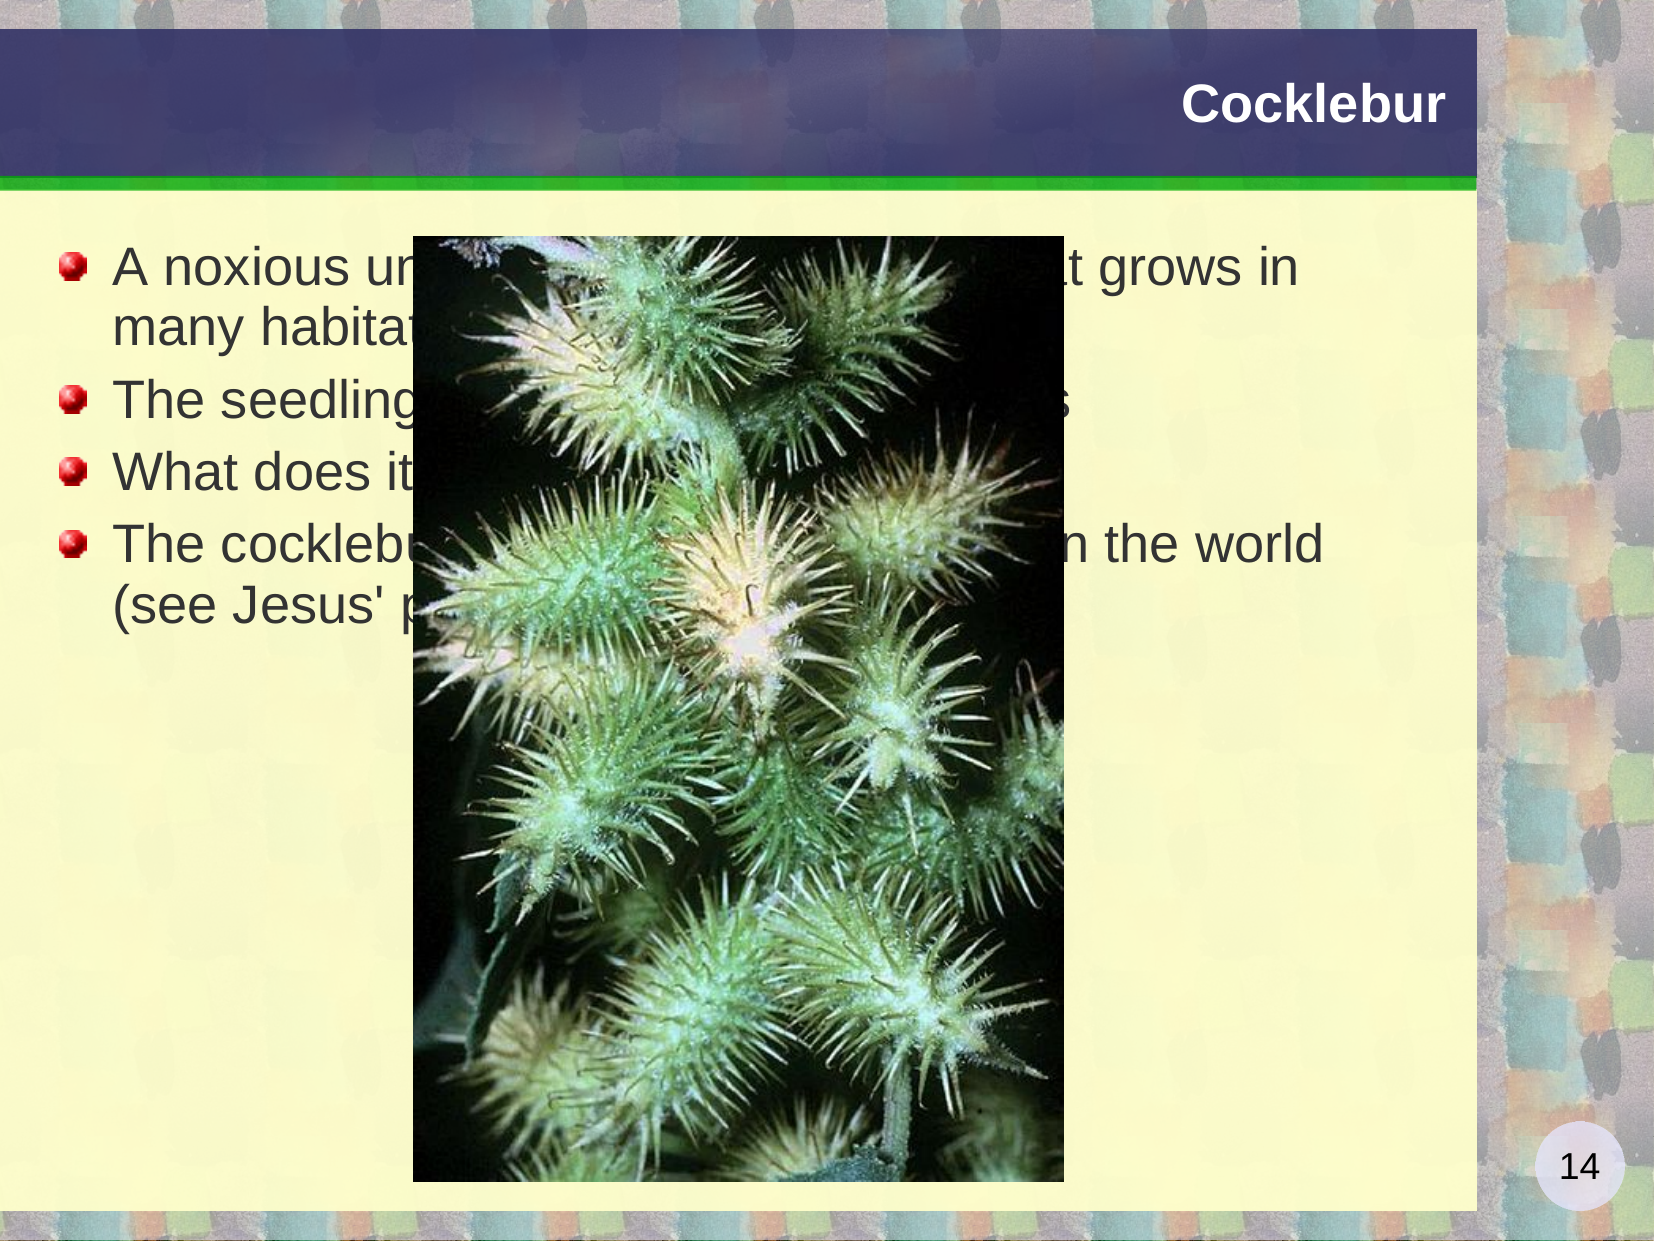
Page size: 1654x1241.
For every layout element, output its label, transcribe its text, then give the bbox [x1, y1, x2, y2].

title Cocklebur [29, 59, 1447, 148]
list A noxious unwanted flowering weed that grows in many habitats The seedlings and seeds are poisonous What does it represent? The cocklebur symbolizes wickedness in the world (see Jesus' parable in Mt 13:24-26) [59, 236, 358, 1182]
picture [358, 236, 1412, 1182]
